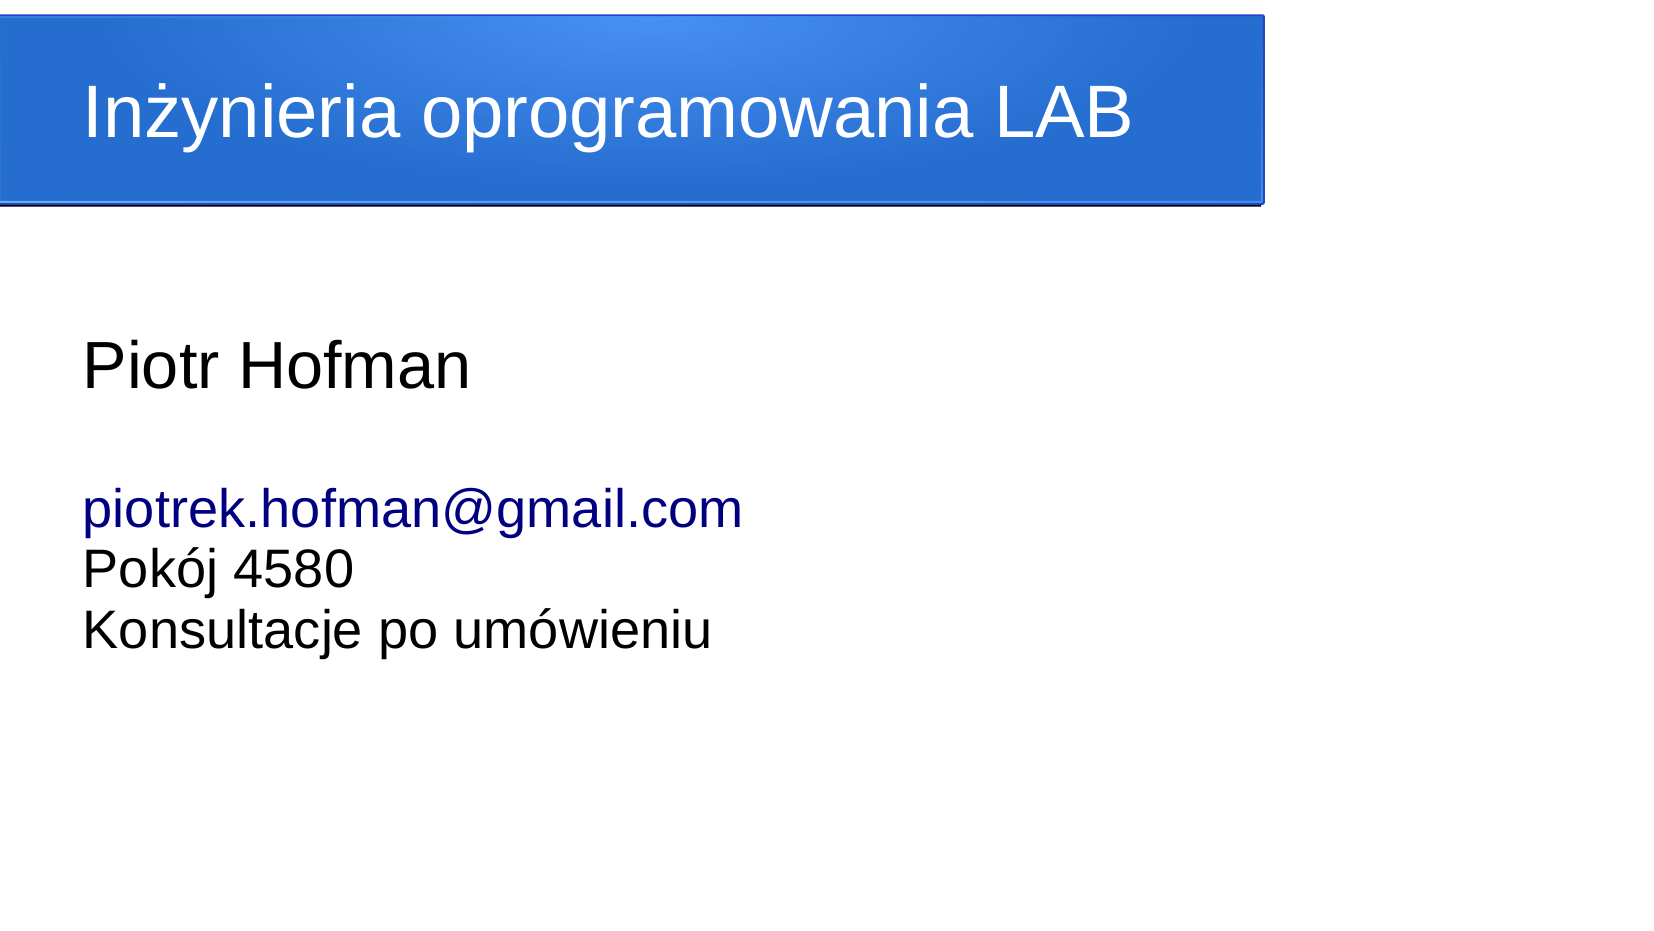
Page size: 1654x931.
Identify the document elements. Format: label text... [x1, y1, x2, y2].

subtitle Piotr Hofman piotrek.hofman@gmail.com Pokój 4580 Konsultacje po umówieniu [82, 224, 1571, 764]
title Inżynieria oprogramowania LAB [82, 35, 1235, 189]
